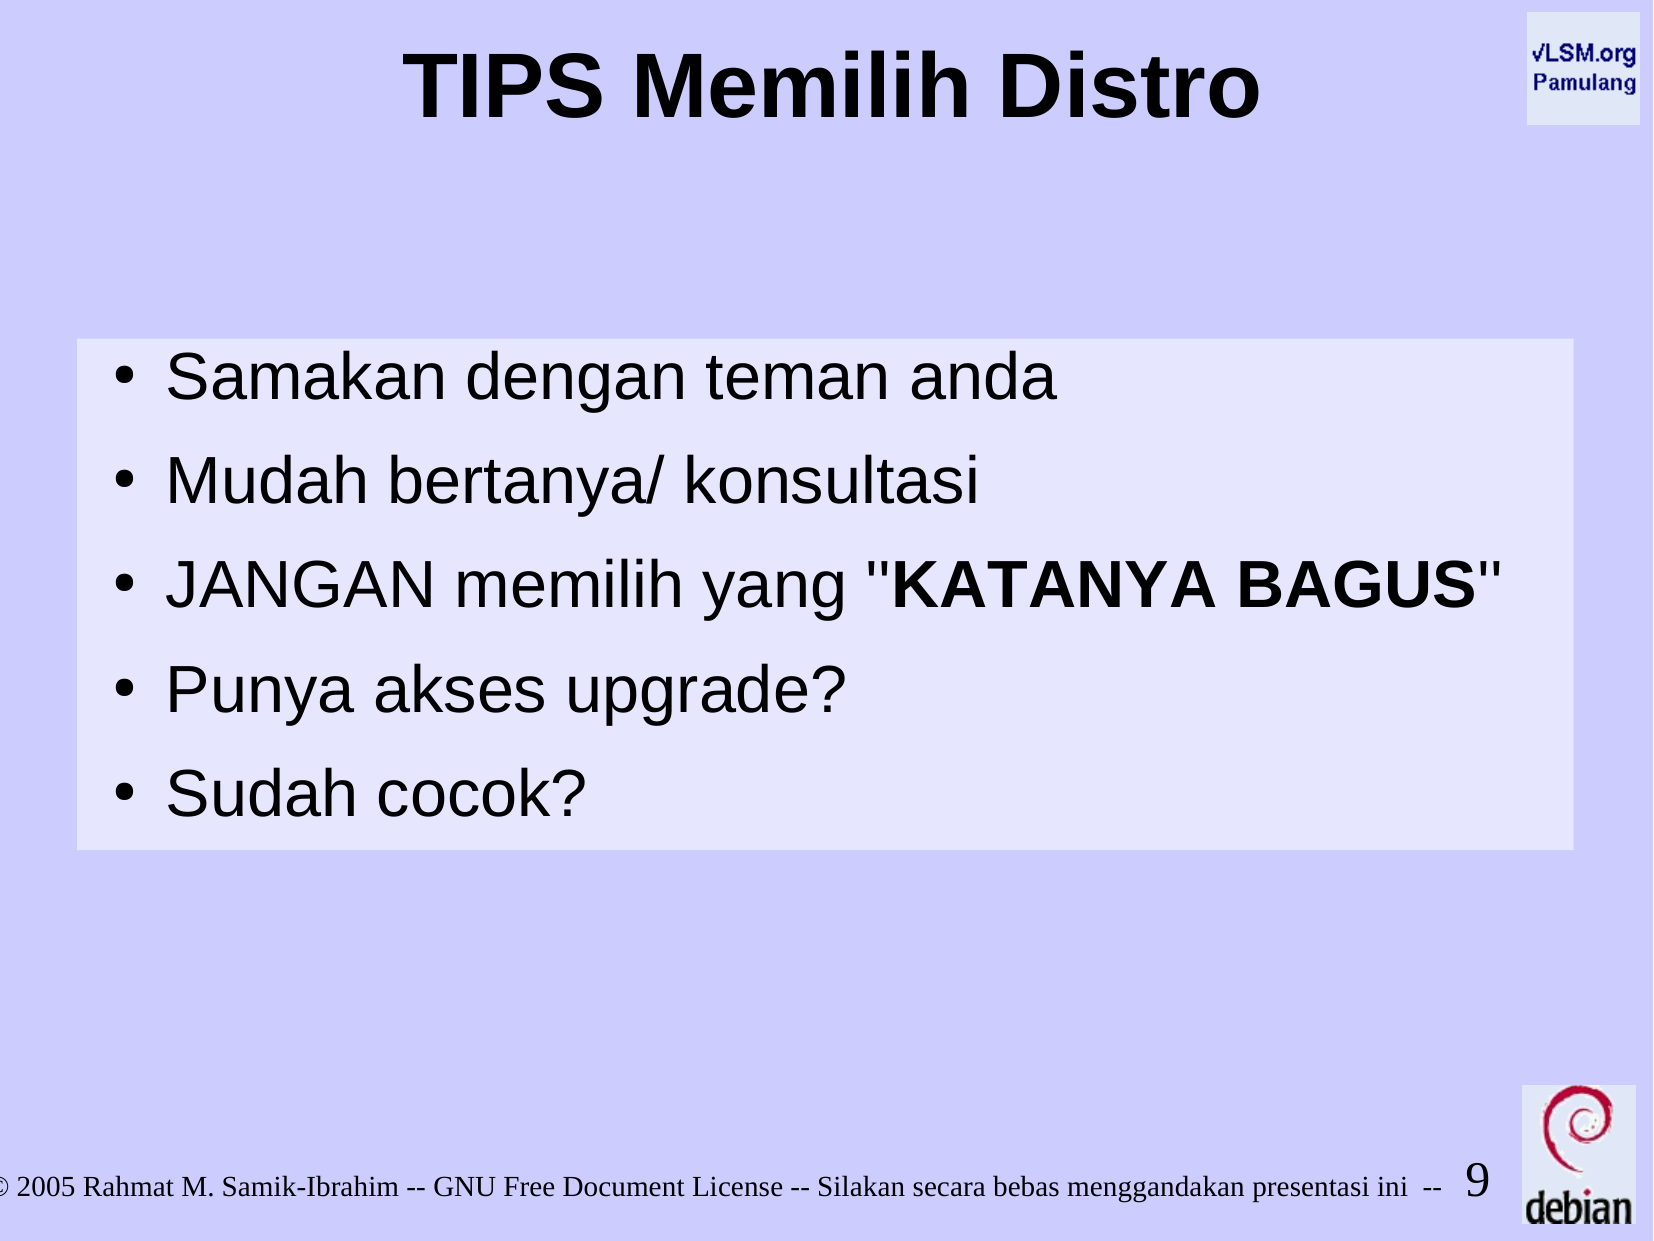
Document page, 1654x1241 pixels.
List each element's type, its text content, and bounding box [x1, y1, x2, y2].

picture [1522, 1085, 1636, 1224]
title TIPS Memilih Distro [40, 31, 1625, 142]
list Samakan dengan teman anda Mudah bertanya/ konsultasi JANGAN memilih yang ''KATANYA BAGUS'' Punya akses upgrade? Sudah cocok? [77, 338, 1574, 851]
picture [1527, 12, 1640, 125]
